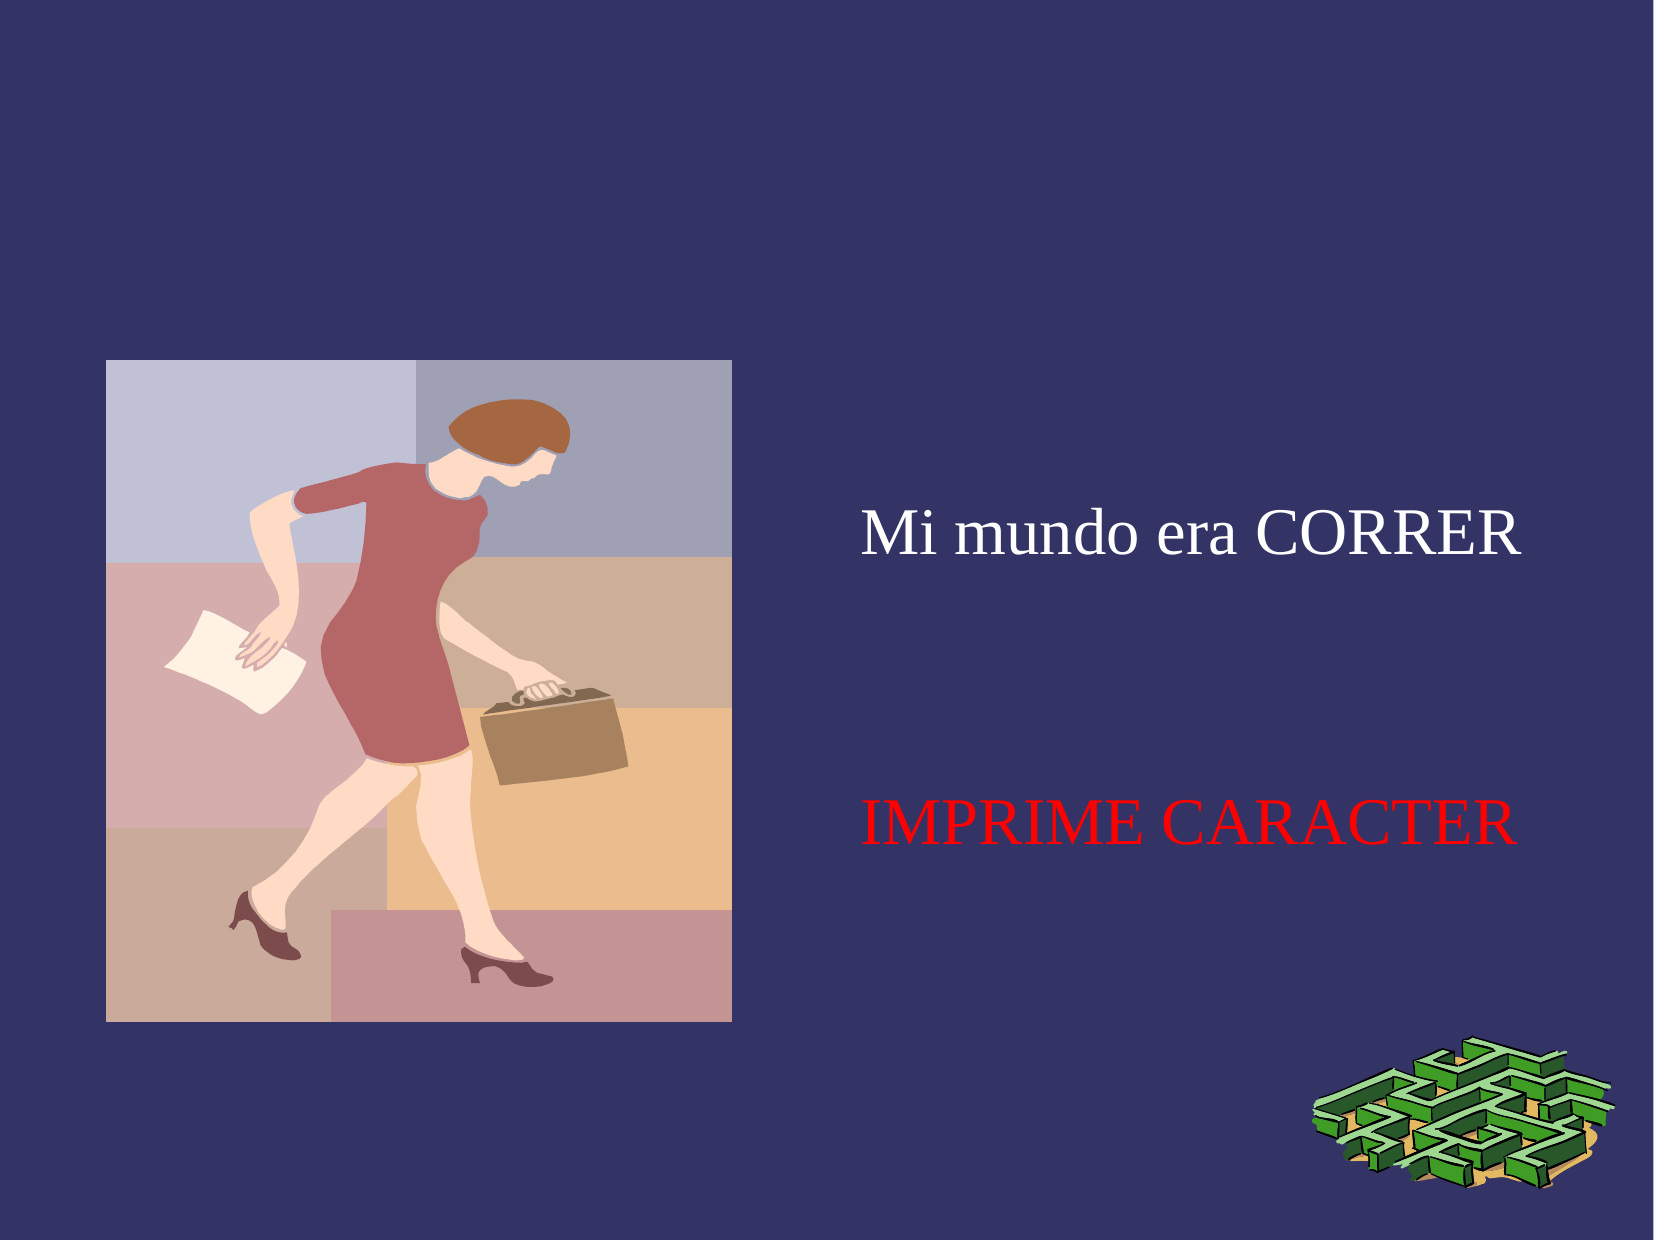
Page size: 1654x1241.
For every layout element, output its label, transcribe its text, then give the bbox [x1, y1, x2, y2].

picture [106, 360, 733, 1022]
list Mi mundo era CORRER IMPRIME CARACTER [838, 290, 1570, 1108]
